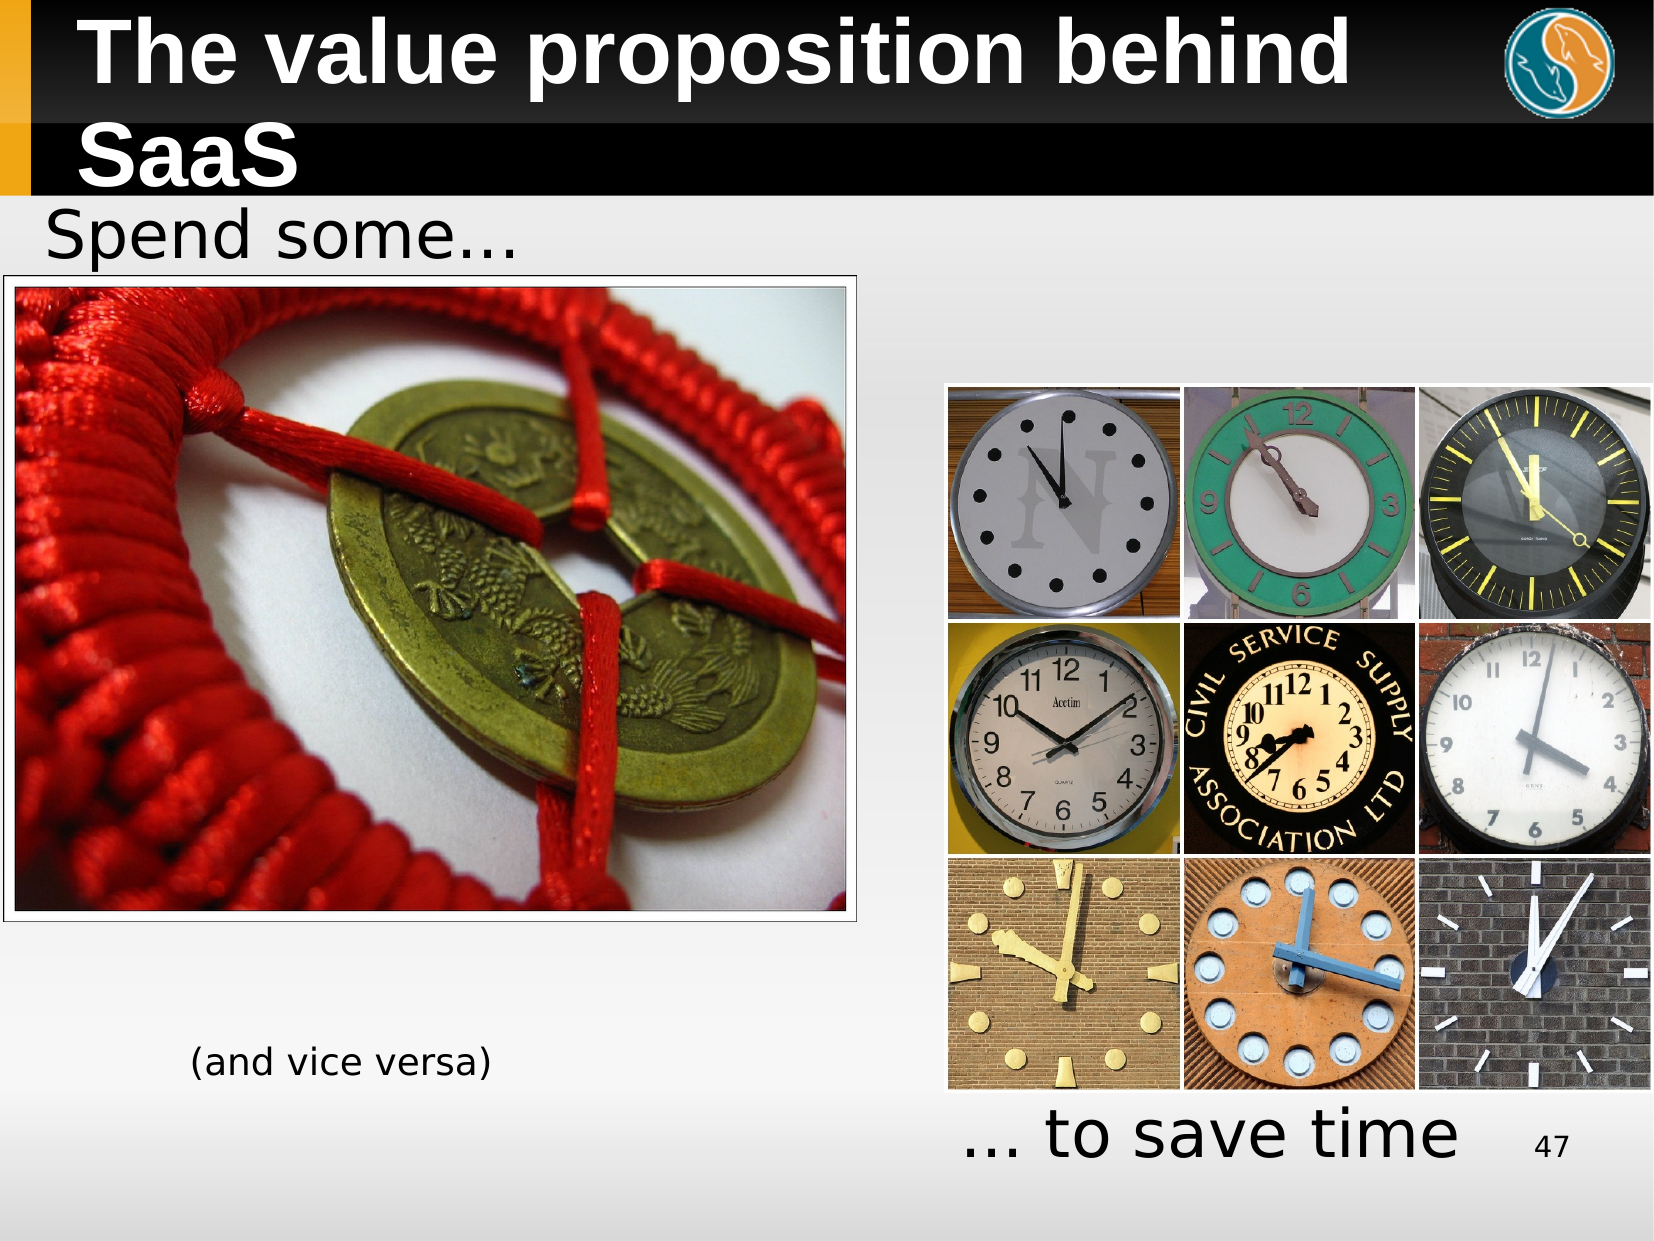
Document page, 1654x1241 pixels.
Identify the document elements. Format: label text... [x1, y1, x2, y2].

text_box (and vice versa) [174, 1033, 508, 1092]
title The value proposition behind SaaS [76, 0, 1565, 208]
picture [0, 0, 1654, 1241]
text_box ... to save time [945, 1088, 1477, 1182]
text_box Spend some... [29, 188, 536, 282]
